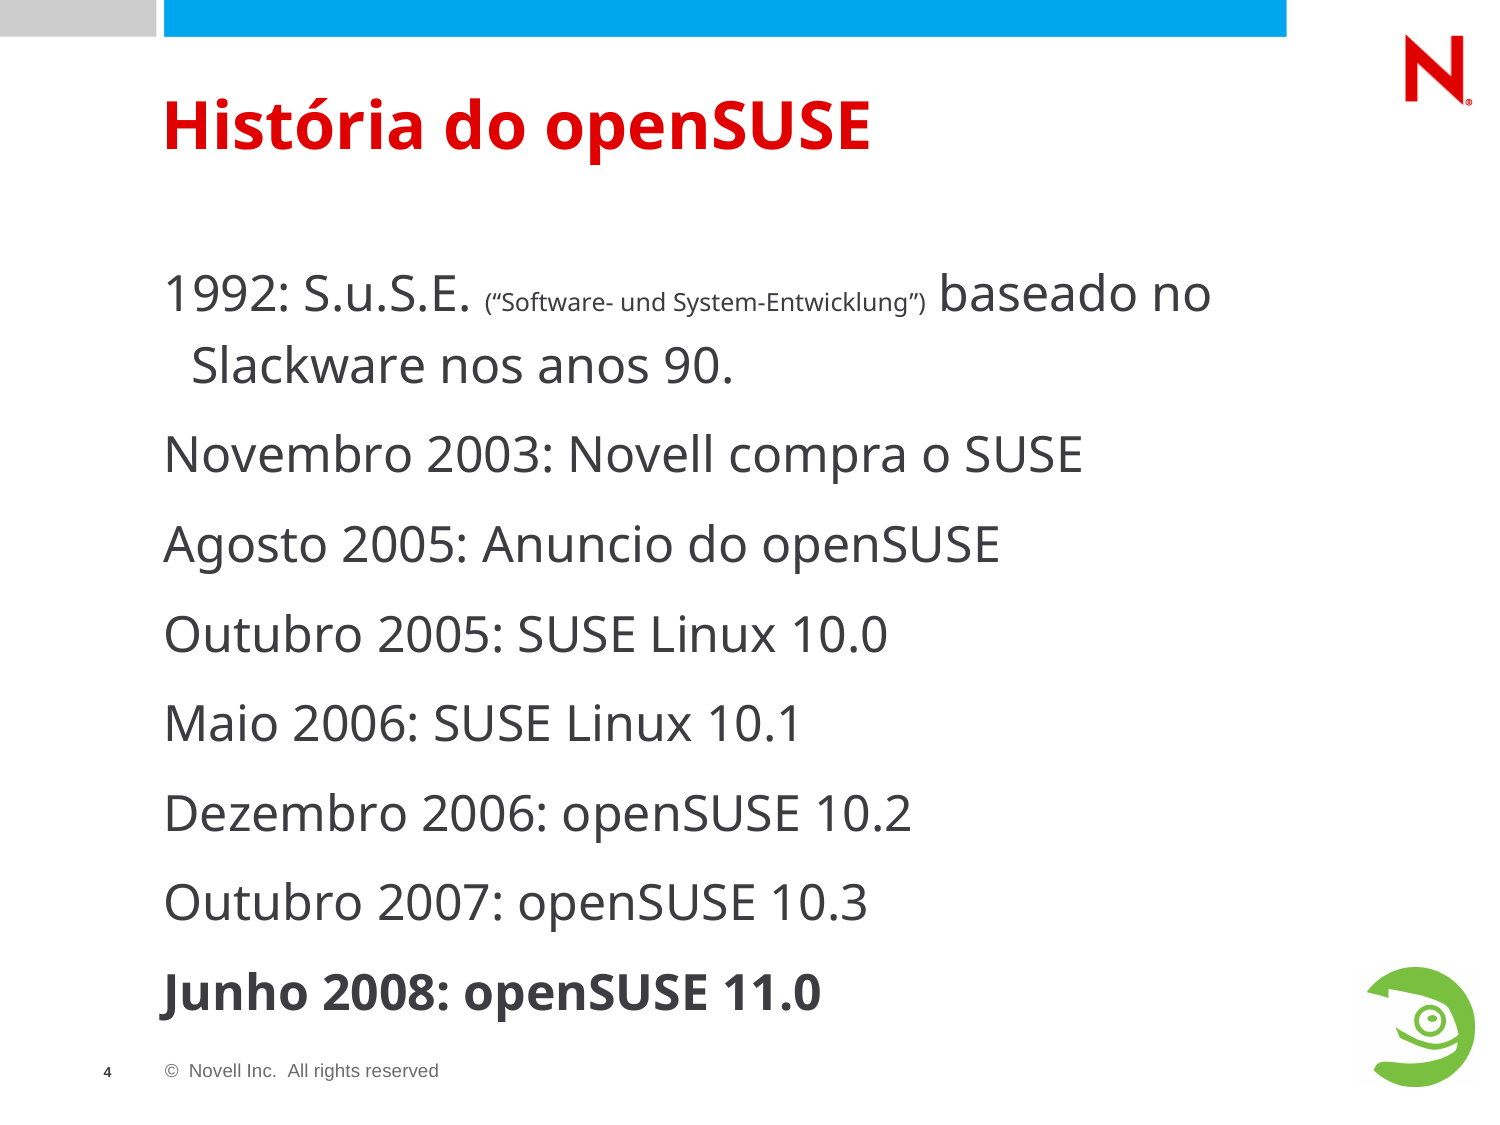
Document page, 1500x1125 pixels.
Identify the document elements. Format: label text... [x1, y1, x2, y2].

title História do openSUSE [161, 41, 1383, 205]
list 1992: S.u.S.E. (“Software- und System-Entwicklung”) baseado no Slackware nos anos 90. Novembro 2003: Novell compra o SUSE Agosto 2005: Anuncio do openSUSE Outubro 2005: SUSE Linux 10.0 Maio 2006: SUSE Linux 10.1 Dezembro 2006: openSUSE 10.2 Outubro 2007: openSUSE 10.3 Junho 2008: openSUSE 11.0 [163, 254, 1404, 986]
picture [1355, 967, 1475, 1087]
picture [1403, 32, 1473, 107]
